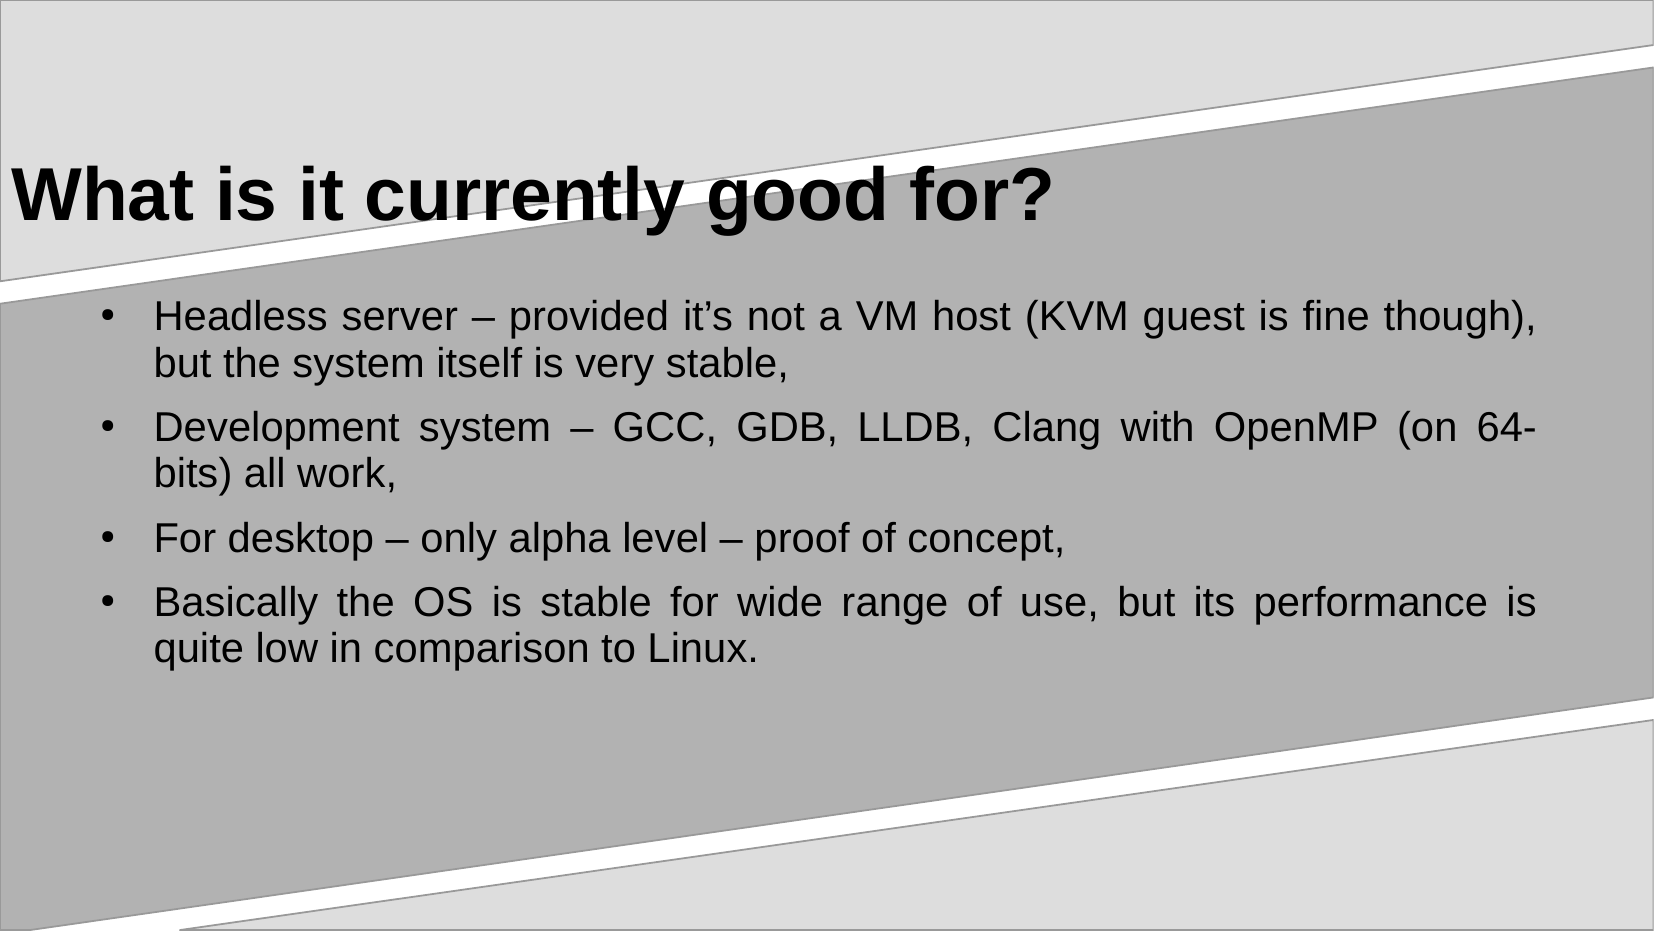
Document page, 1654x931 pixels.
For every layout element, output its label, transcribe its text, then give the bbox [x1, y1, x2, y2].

title What is it currently good for? [11, 116, 1489, 274]
list Headless server – provided it’s not a VM host (KVM guest is fine though), but the system itself is very stable, Development system – GCC, GDB, LLDB, Clang with OpenMP (on 64-bits) all work, For desktop – only alpha level – proof of concept, Basically the OS is stable for wide range of use, but its performance is quite low in comparison to Linux. [82, 292, 1538, 833]
